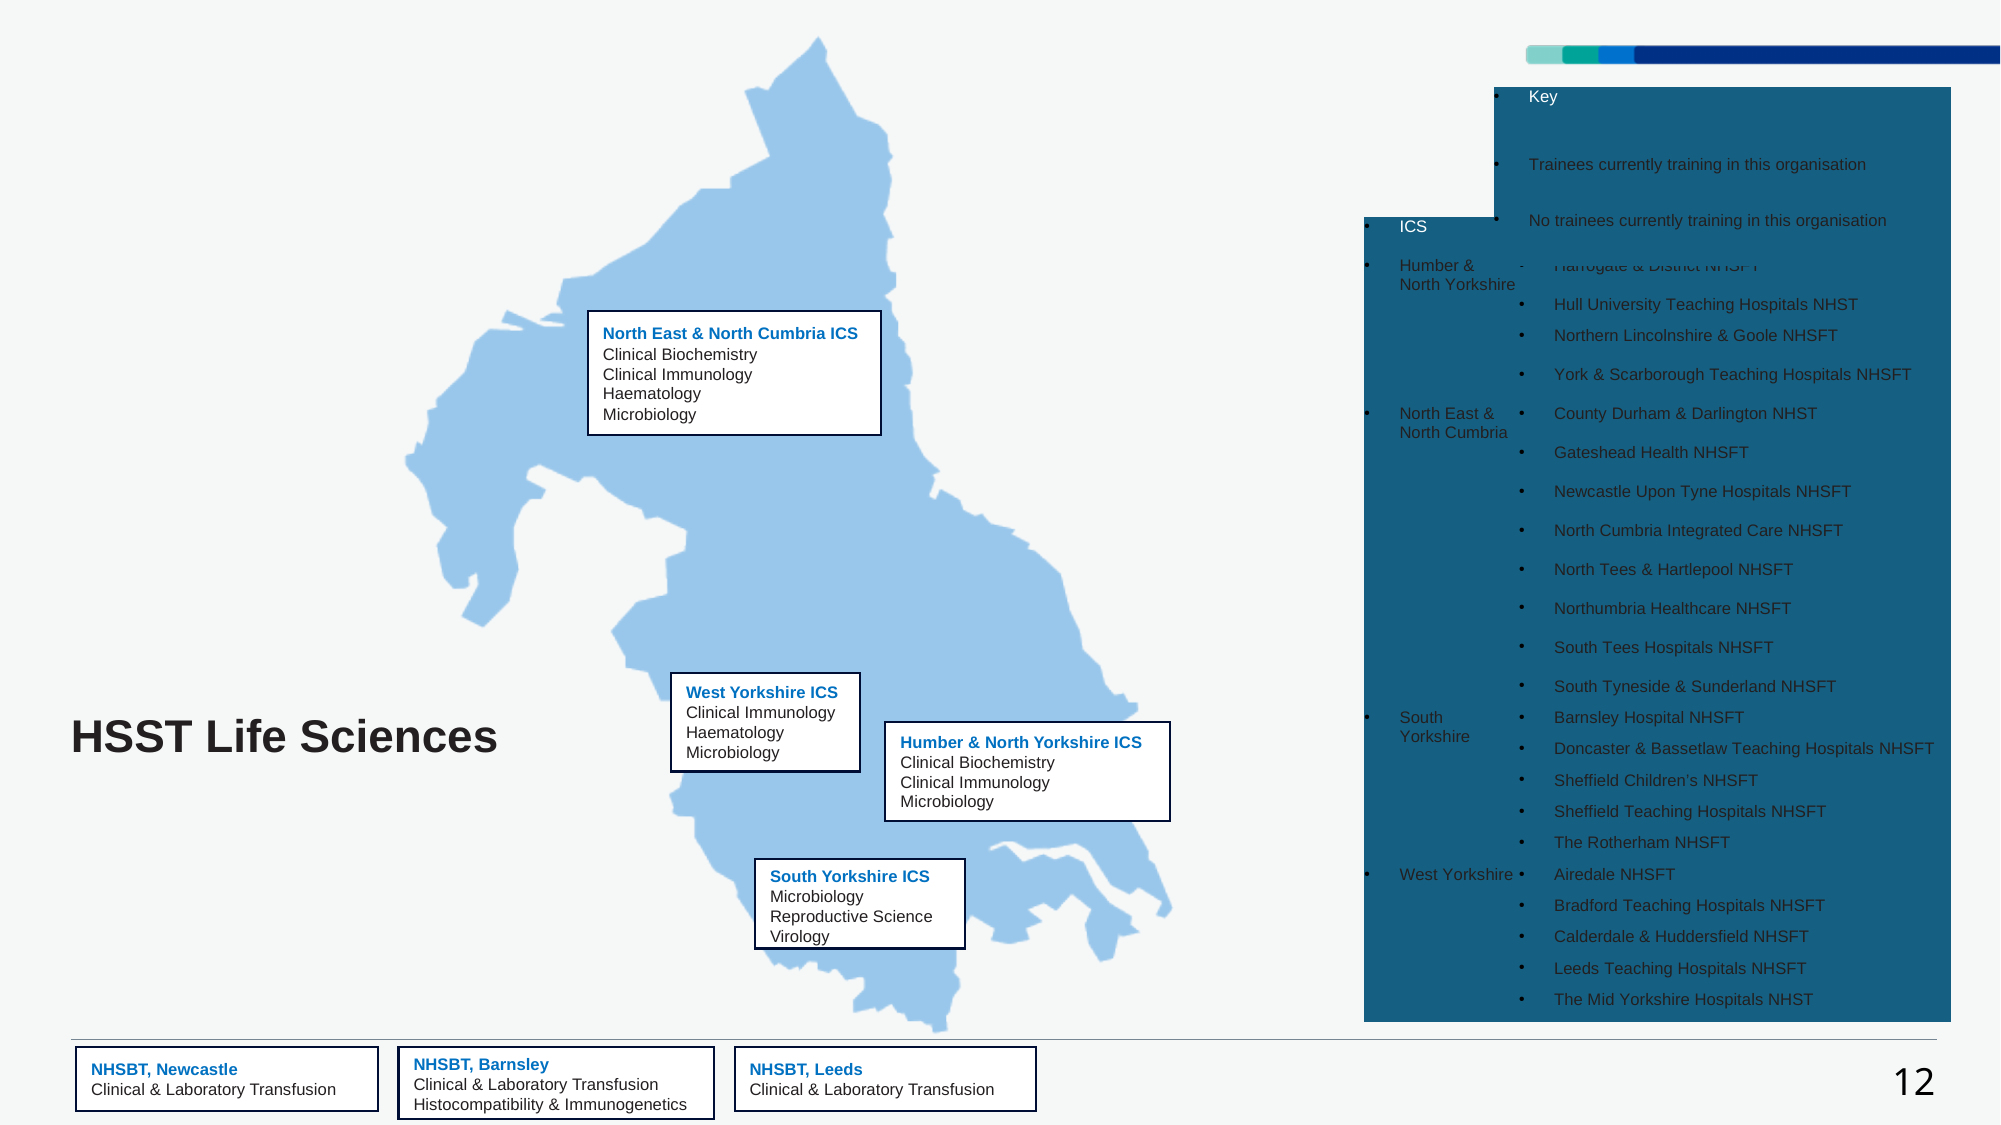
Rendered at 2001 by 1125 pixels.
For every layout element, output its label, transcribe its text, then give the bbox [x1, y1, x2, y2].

table_cell South Tees Hospitals NHSFT [1519, 638, 1951, 677]
table_cell Doncaster & Bassetlaw Teaching Hospitals NHSFT [1519, 739, 1951, 771]
text_box South Yorkshire ICS Microbiology Reproductive Science Virology [755, 859, 965, 948]
table_cell The Rotherham NHSFT [1519, 834, 1951, 865]
table_cell Sheffield Teaching Hospitals NHSFT [1519, 802, 1951, 834]
table_cell Northumbria Healthcare NHSFT [1519, 599, 1951, 638]
picture [398, 88, 1181, 1043]
table_cell Humber & North Yorkshire [1364, 256, 1519, 404]
table_cell [1893, 155, 1951, 211]
table_cell [1893, 211, 1951, 266]
table_cell South Yorkshire [1364, 708, 1519, 865]
table_cell Gateshead Health NHSFT [1519, 443, 1951, 482]
table_cell Bradford Teaching Hospitals NHSFT [1519, 896, 1951, 928]
table_cell County Durham & Darlington NHST [1519, 404, 1951, 443]
table_cell North East & North Cumbria [1364, 404, 1519, 708]
table_cell The Mid Yorkshire Hospitals NHST [1519, 990, 1951, 1022]
table_header Key [1494, 87, 1893, 155]
table_header [1893, 87, 1951, 155]
table_cell Sheffield Children’s NHSFT [1519, 771, 1951, 802]
table_cell Barnsley Hospital NHSFT [1519, 708, 1951, 739]
text_box Humber & North Yorkshire ICS Clinical Biochemistry Clinical Immunology Microbiology [885, 722, 1170, 821]
table_cell North Tees & Hartlepool NHSFT [1519, 560, 1951, 599]
text_box NHSBT, Newcastle Clinical & Laboratory Transfusion [76, 1047, 378, 1111]
table_cell Harrogate & District NHSFT [1519, 266, 1951, 295]
table_cell South Tyneside & Sunderland NHSFT [1519, 677, 1951, 708]
table_cell Trainees currently training in this organisation [1494, 155, 1893, 211]
table_cell Leeds Teaching Hospitals NHSFT [1519, 959, 1951, 990]
table_cell Hull University Teaching Hospitals NHST [1519, 295, 1951, 327]
table_cell No trainees currently training in this organisation [1494, 211, 1893, 266]
table_cell North Cumbria Integrated Care NHSFT [1519, 521, 1951, 560]
table_cell West Yorkshire [1364, 865, 1519, 1022]
table_cell Calderdale & Huddersfield NHSFT [1519, 928, 1951, 959]
table_cell York & Scarborough Teaching Hospitals NHSFT [1519, 365, 1951, 404]
text_box North East & North Cumbria ICS Clinical Biochemistry Clinical Immunology Haematology Microbiology [588, 311, 881, 435]
text_box West Yorkshire ICS Clinical Immunology Haematology Microbiology [671, 673, 860, 771]
table_cell Northern Lincolnshire & Goole NHSFT [1519, 327, 1951, 365]
text_box NHSBT, Leeds Clinical & Laboratory Transfusion [735, 1047, 1036, 1111]
table_cell Airedale NHSFT [1519, 865, 1951, 896]
title HSST Life Sciences [29, 22, 1901, 88]
table_header ICS [1364, 217, 1494, 256]
text_box NHSBT, Barnsley Clinical & Laboratory Transfusion Histocompatibility & Immunogenetics [399, 1047, 714, 1119]
table_cell Newcastle Upon Tyne Hospitals NHSFT [1519, 482, 1951, 521]
